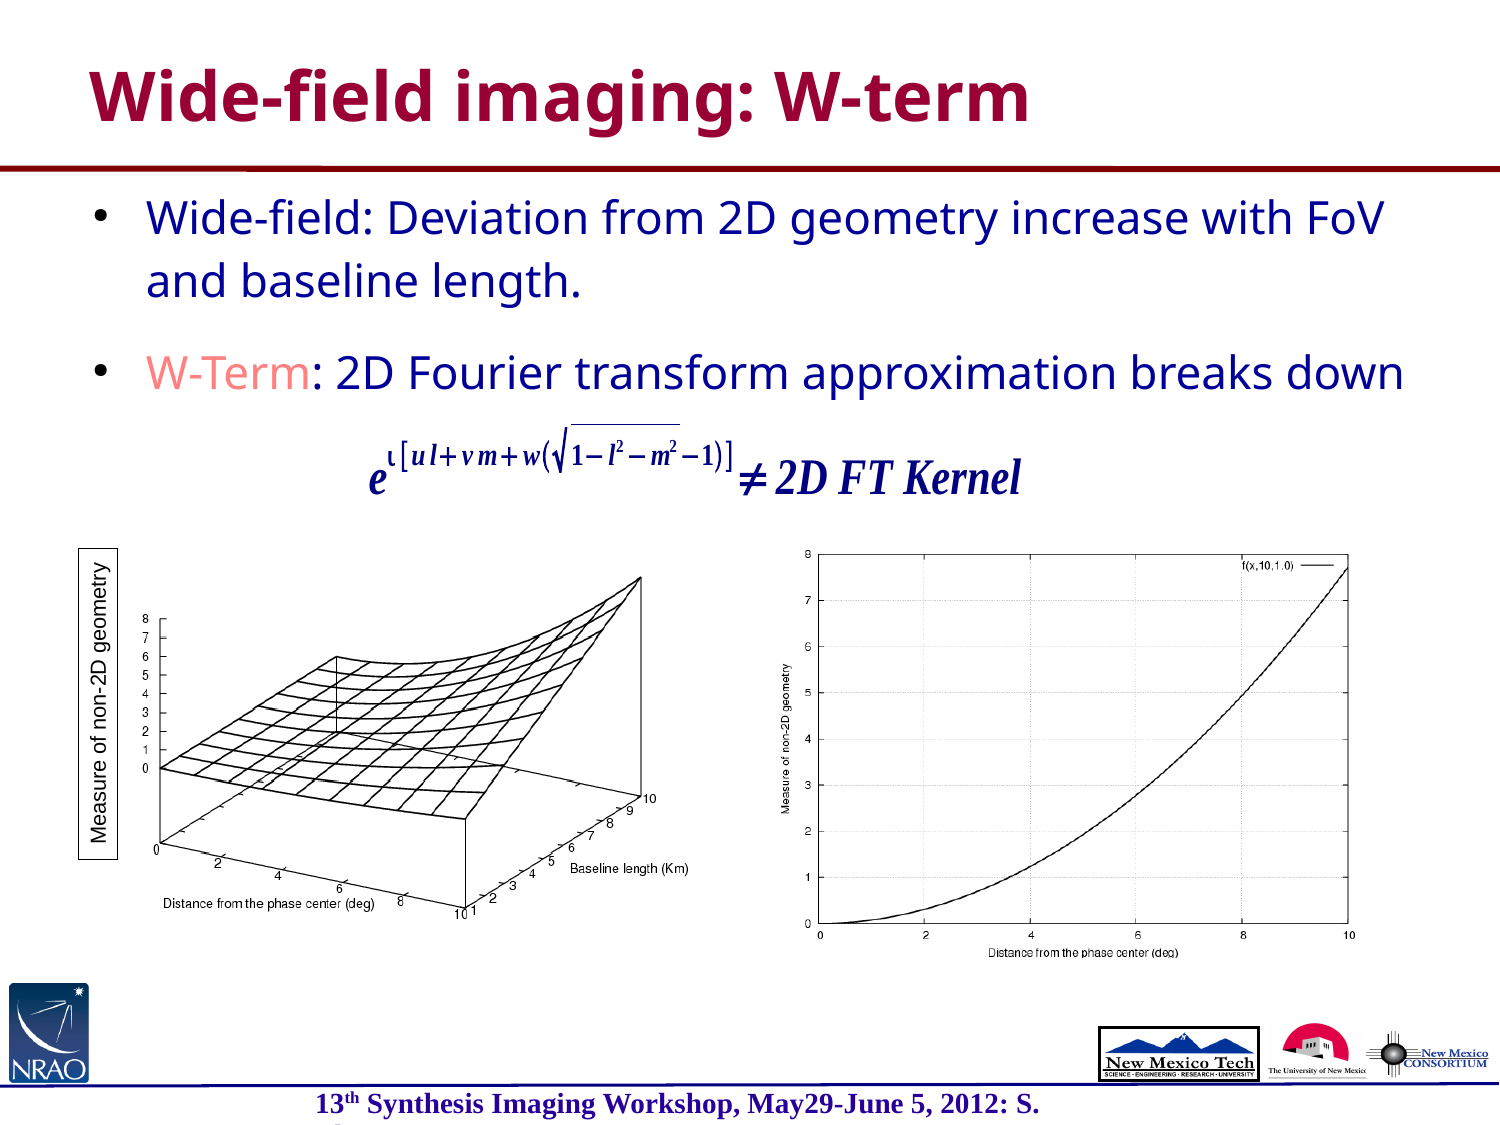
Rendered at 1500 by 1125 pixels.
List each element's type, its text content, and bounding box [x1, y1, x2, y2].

picture [0, 172, 1500, 1125]
chart [355, 423, 1028, 511]
picture [1101, 1029, 1257, 1079]
picture [0, 0, 1500, 166]
title Wide-field imaging: W-term [75, 33, 1426, 157]
list Wide-field: Deviation from 2D geometry increase with FoV and baseline length. W-Term: 2D Fourier transform approximation breaks down [75, 185, 1426, 982]
text_box Measure of non-2D geometry [78, 548, 118, 860]
